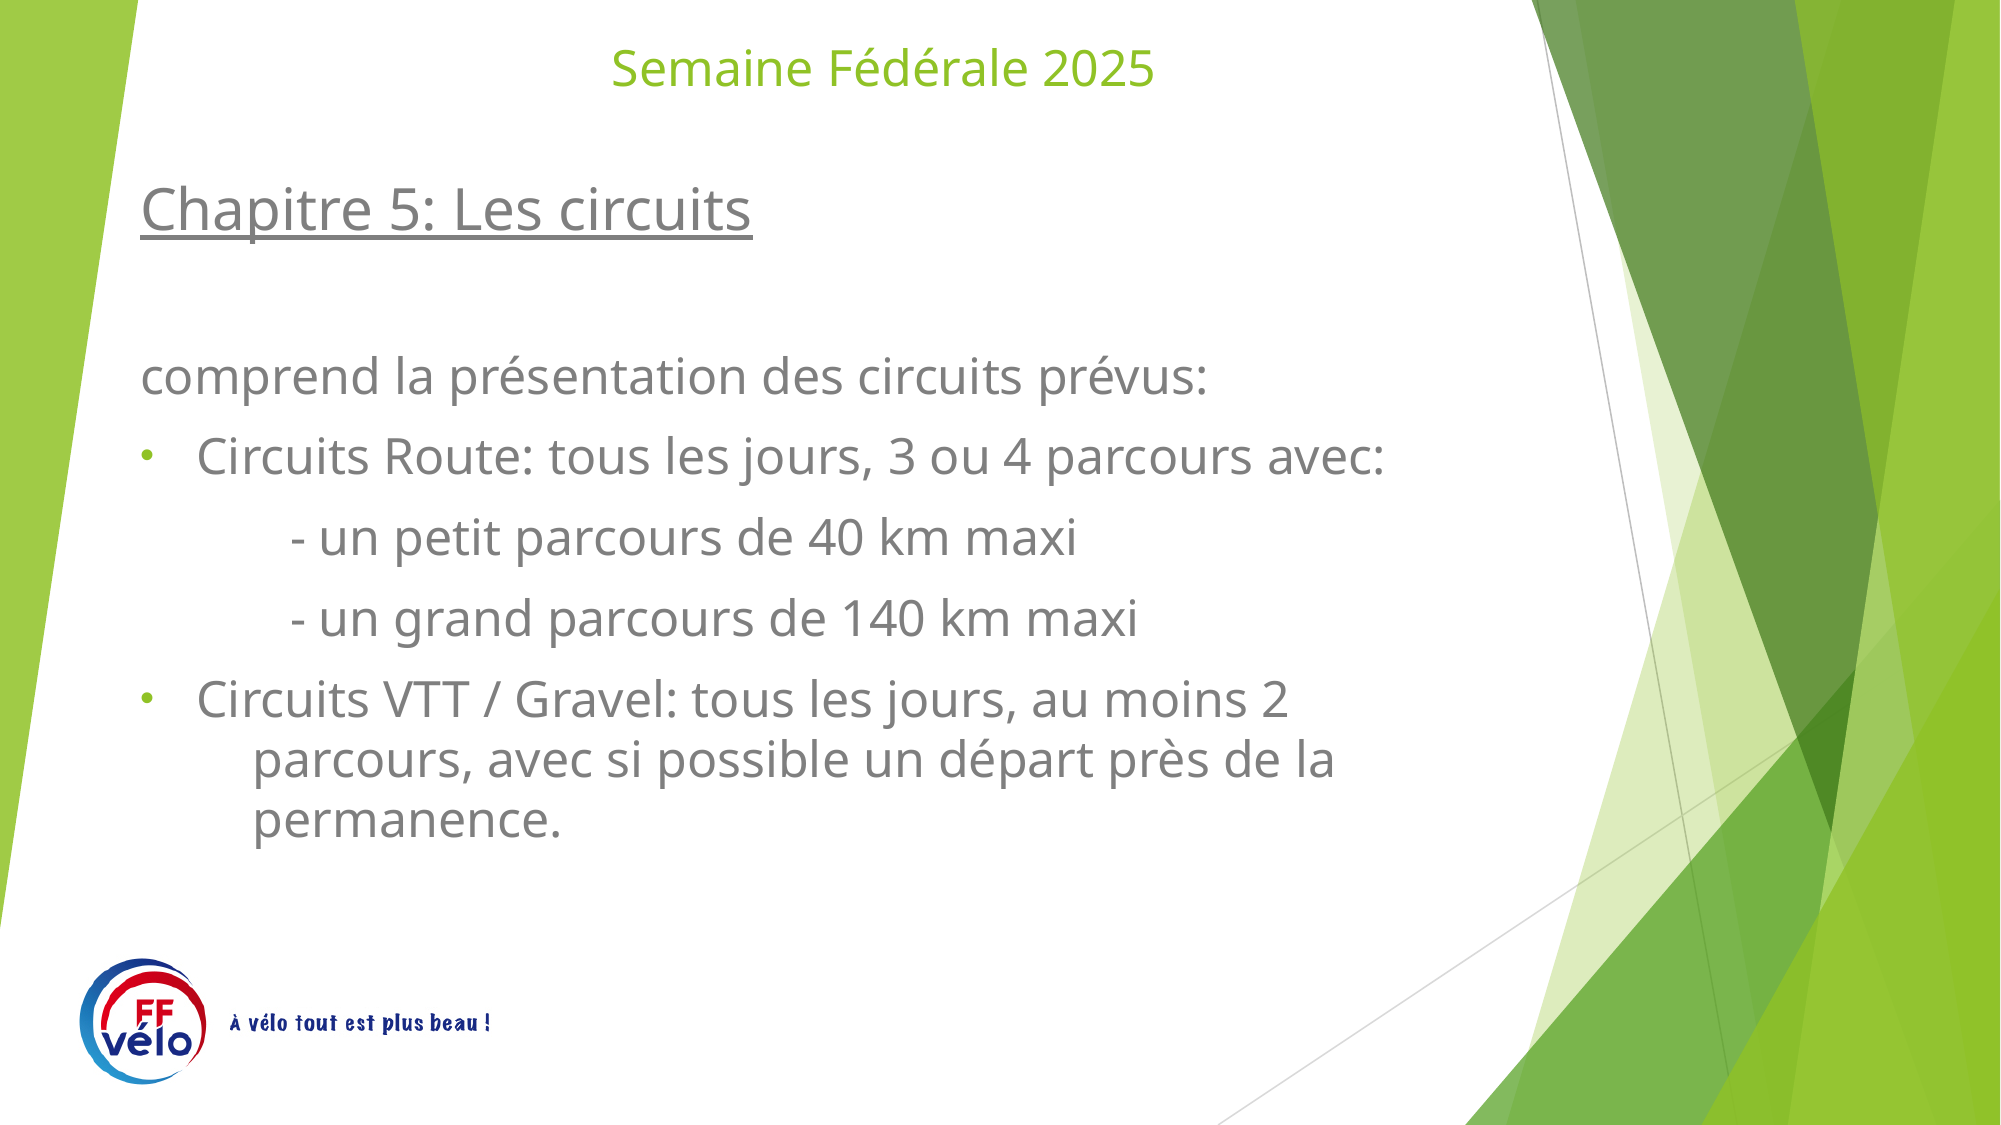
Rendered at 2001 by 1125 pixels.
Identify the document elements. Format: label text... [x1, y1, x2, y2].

title Semaine Fédérale 2025 [247, 15, 1522, 105]
subtitle Chapitre 5: Les circuits comprend la présentation des circuits prévus: Circuits Route: tous les jours, 3 ou 4 parcours avec: - un petit parcours de 40 km maxi - un grand parcours de 140 km maxi Circuits VTT / Gravel: tous les jours, au moins 2 parcours, avec si possible un départ près de la permanence. [125, 164, 1522, 961]
picture [78, 954, 504, 1088]
